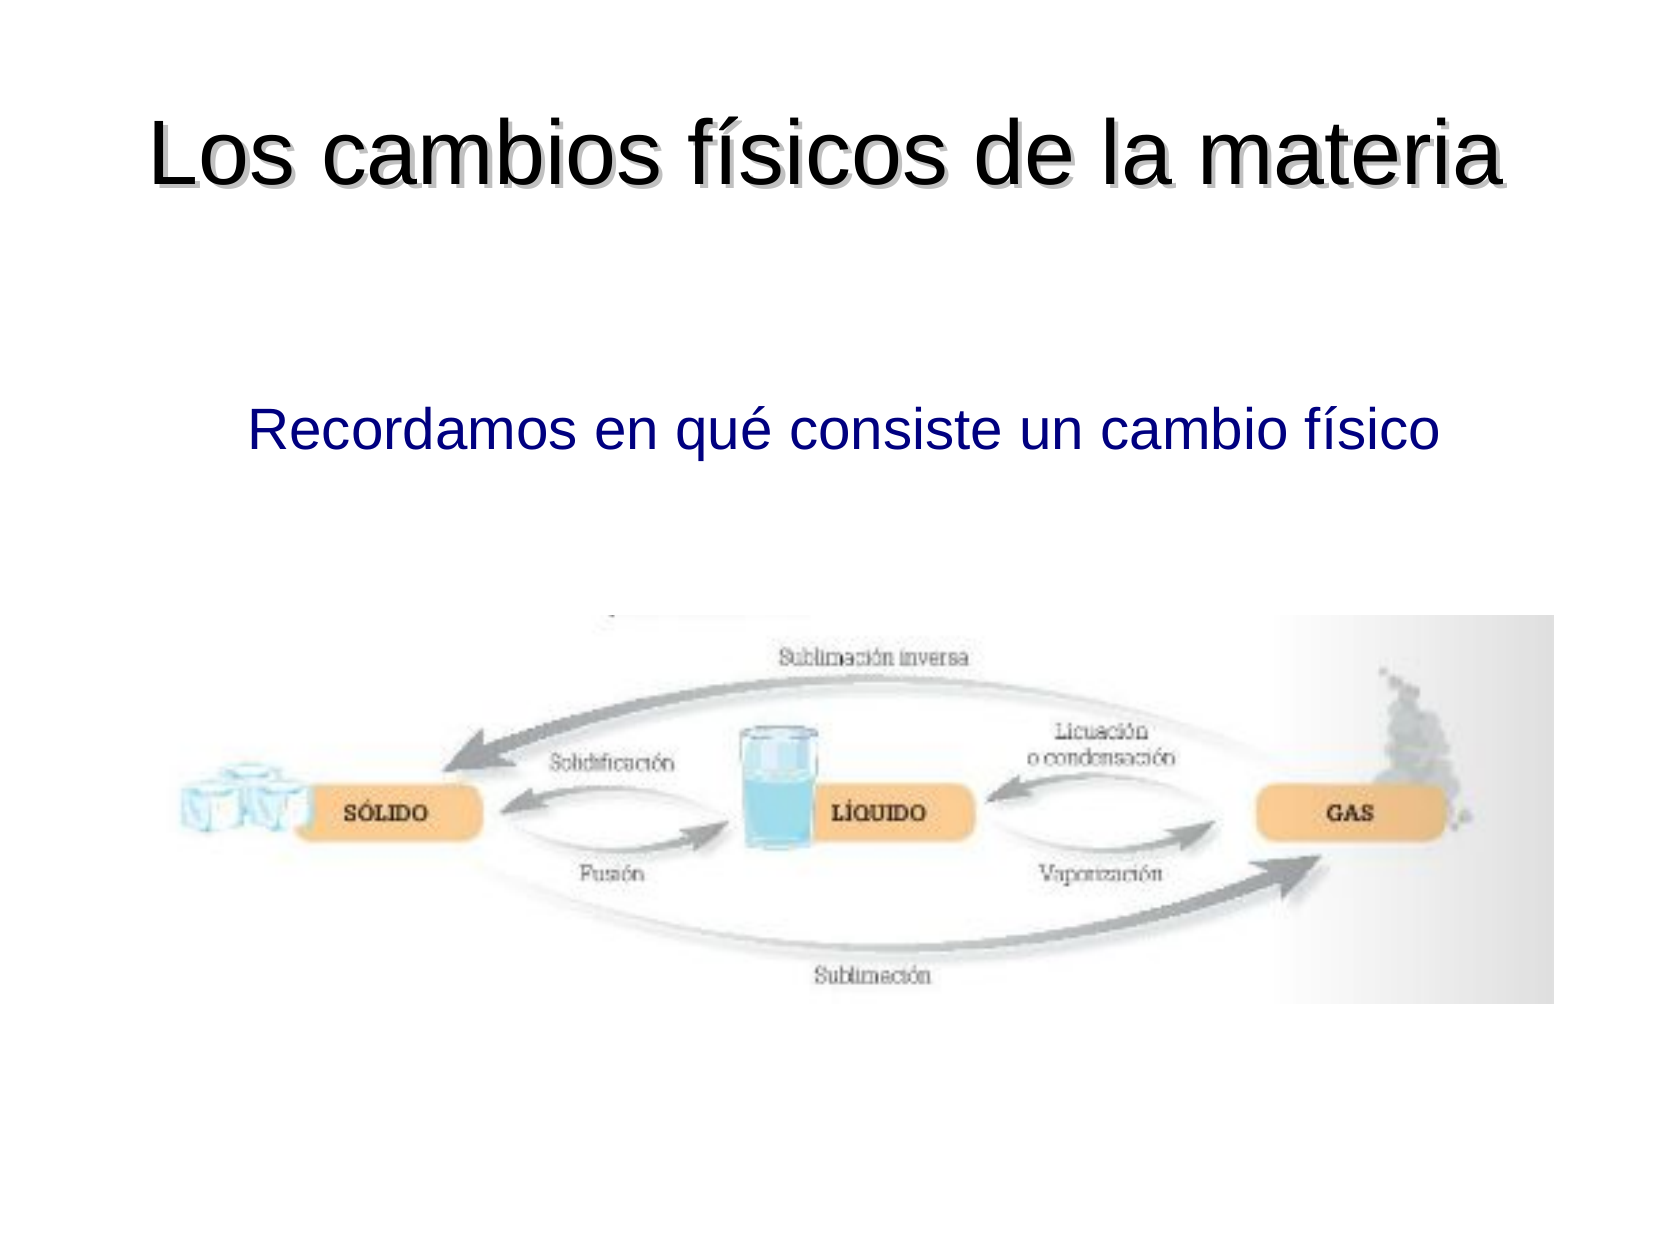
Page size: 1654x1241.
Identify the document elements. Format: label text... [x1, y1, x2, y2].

picture [136, 615, 1554, 1004]
text_box Recordamos en qué consiste un cambio físico [228, 389, 1462, 485]
title Los cambios físicos de la materia [82, 49, 1571, 257]
